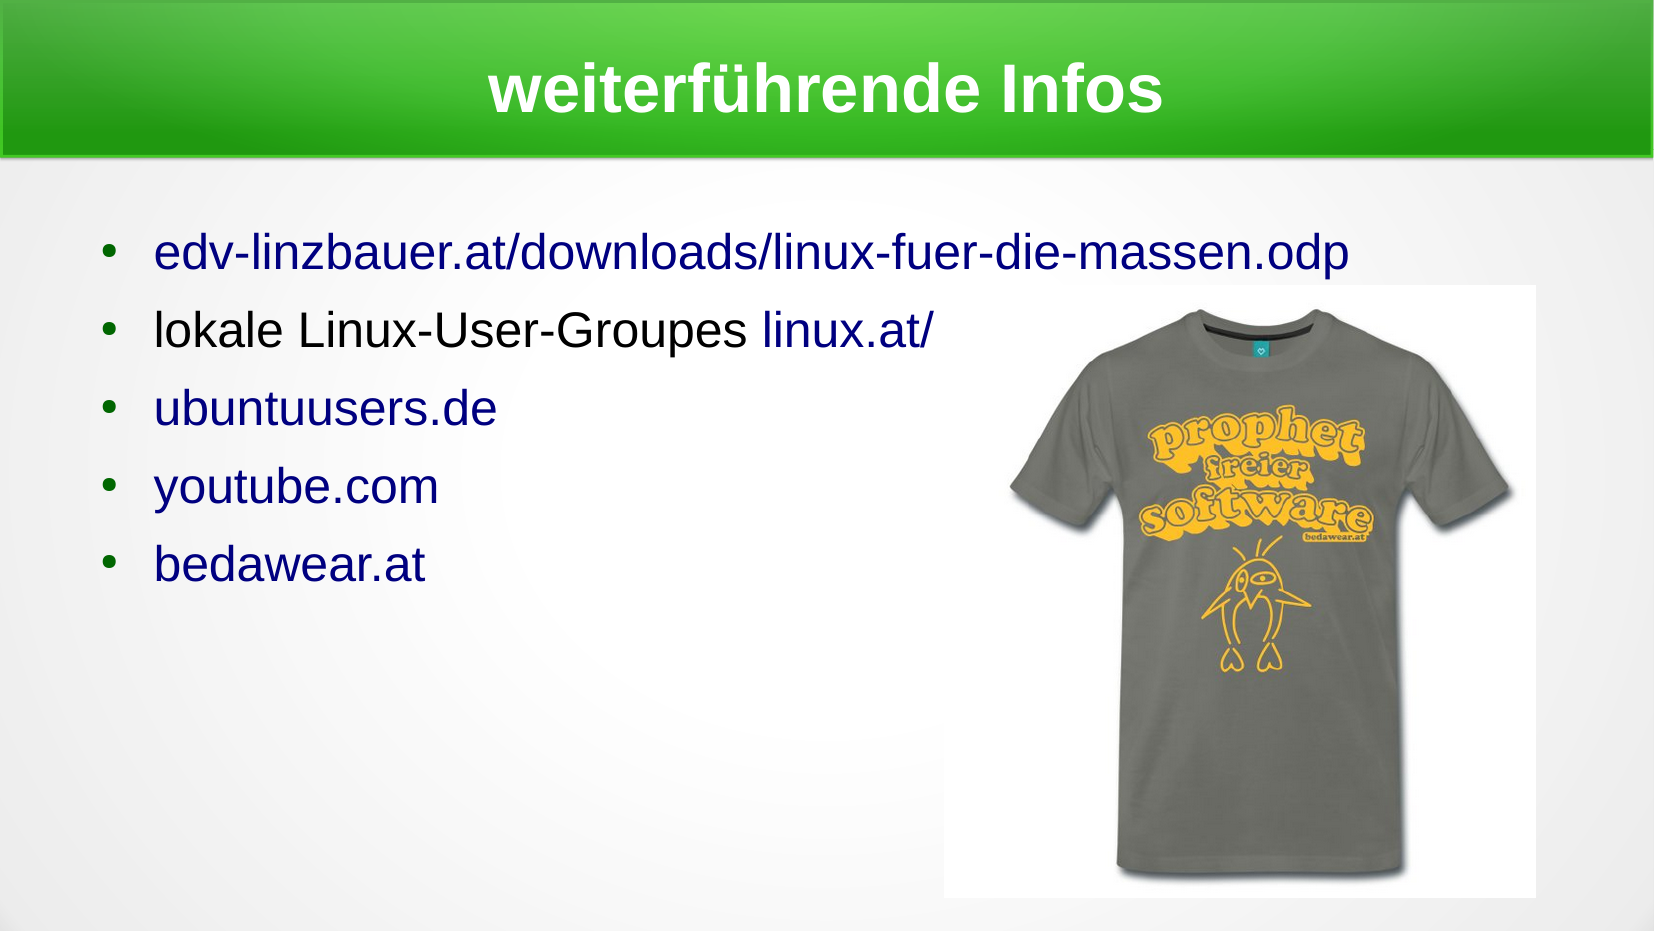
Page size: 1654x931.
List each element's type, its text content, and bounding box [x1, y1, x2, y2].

picture [944, 764, 1536, 898]
list edv-linzbauer.at/downloads/linux-fuer-die-massen.odp lokale Linux-User-Groupes linux.at/ ubuntuusers.de youtube.com bedawear.at [82, 224, 1571, 764]
title weiterführende Infos [82, 35, 1571, 142]
